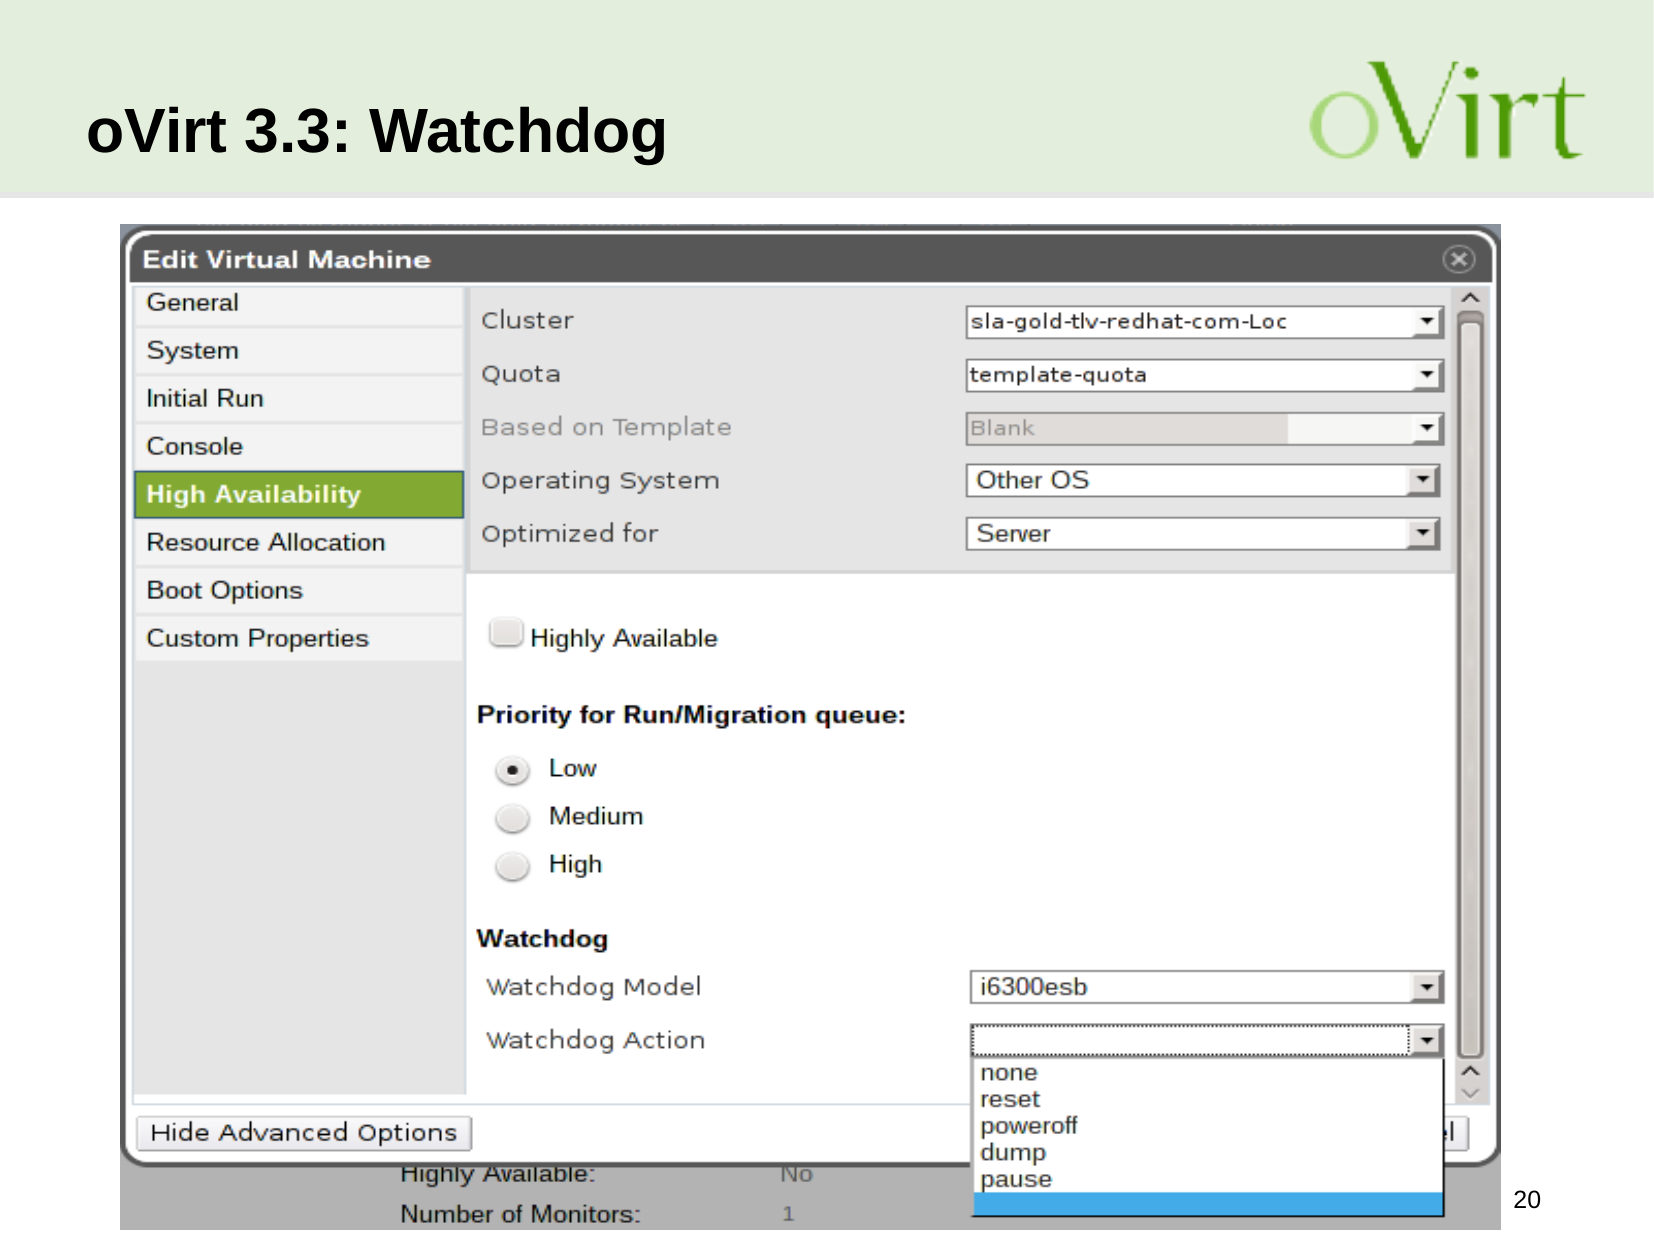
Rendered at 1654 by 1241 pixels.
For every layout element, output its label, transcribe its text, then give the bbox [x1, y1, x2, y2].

title oVirt 3.3: Watchdog [86, 36, 1307, 225]
picture [120, 224, 1501, 1231]
picture [1307, 36, 1613, 180]
